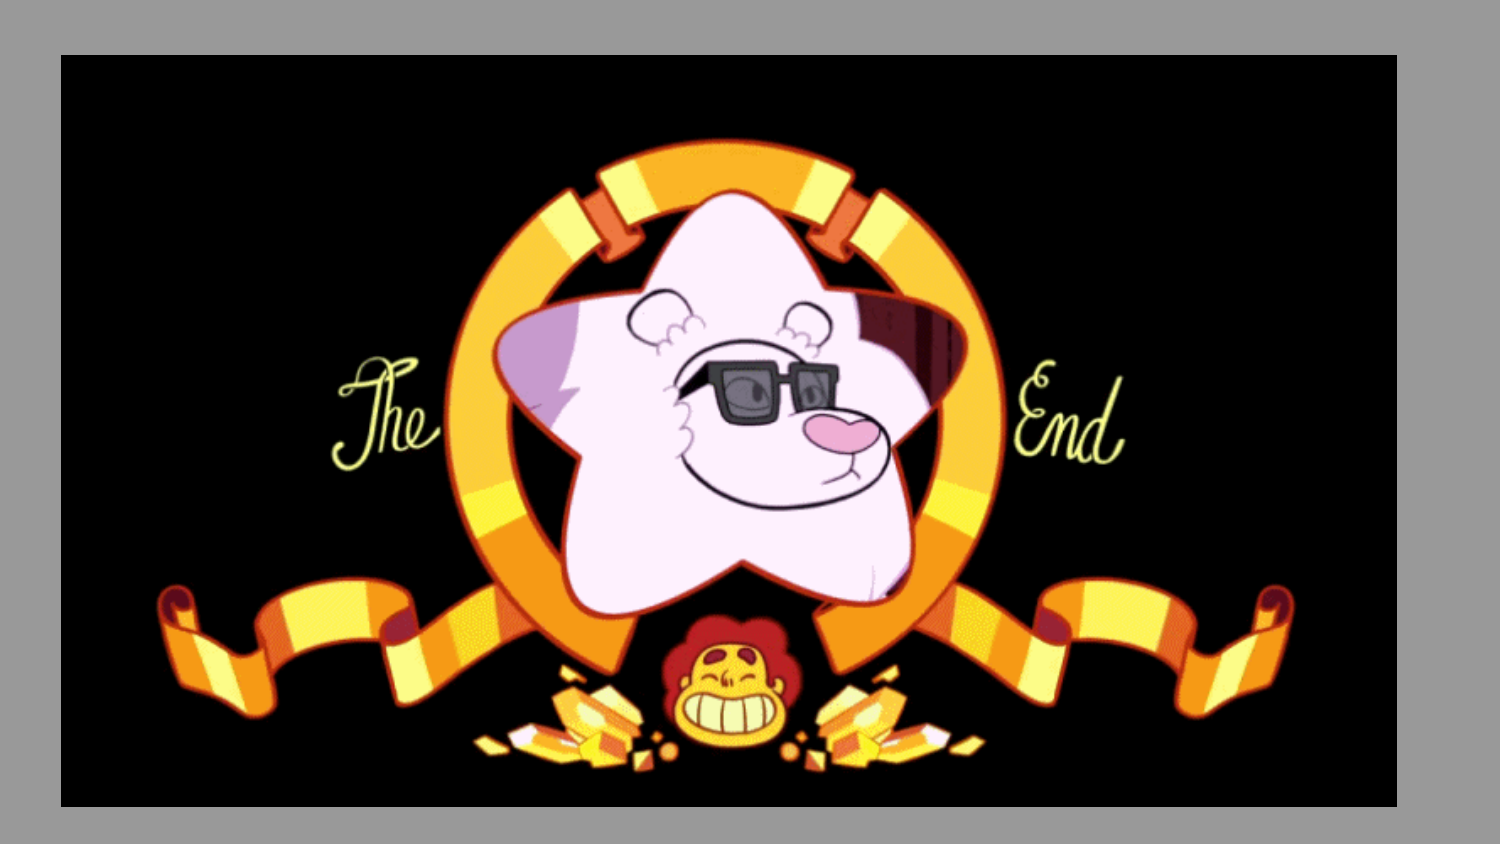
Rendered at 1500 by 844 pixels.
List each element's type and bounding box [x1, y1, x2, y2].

picture [61, 55, 1397, 807]
